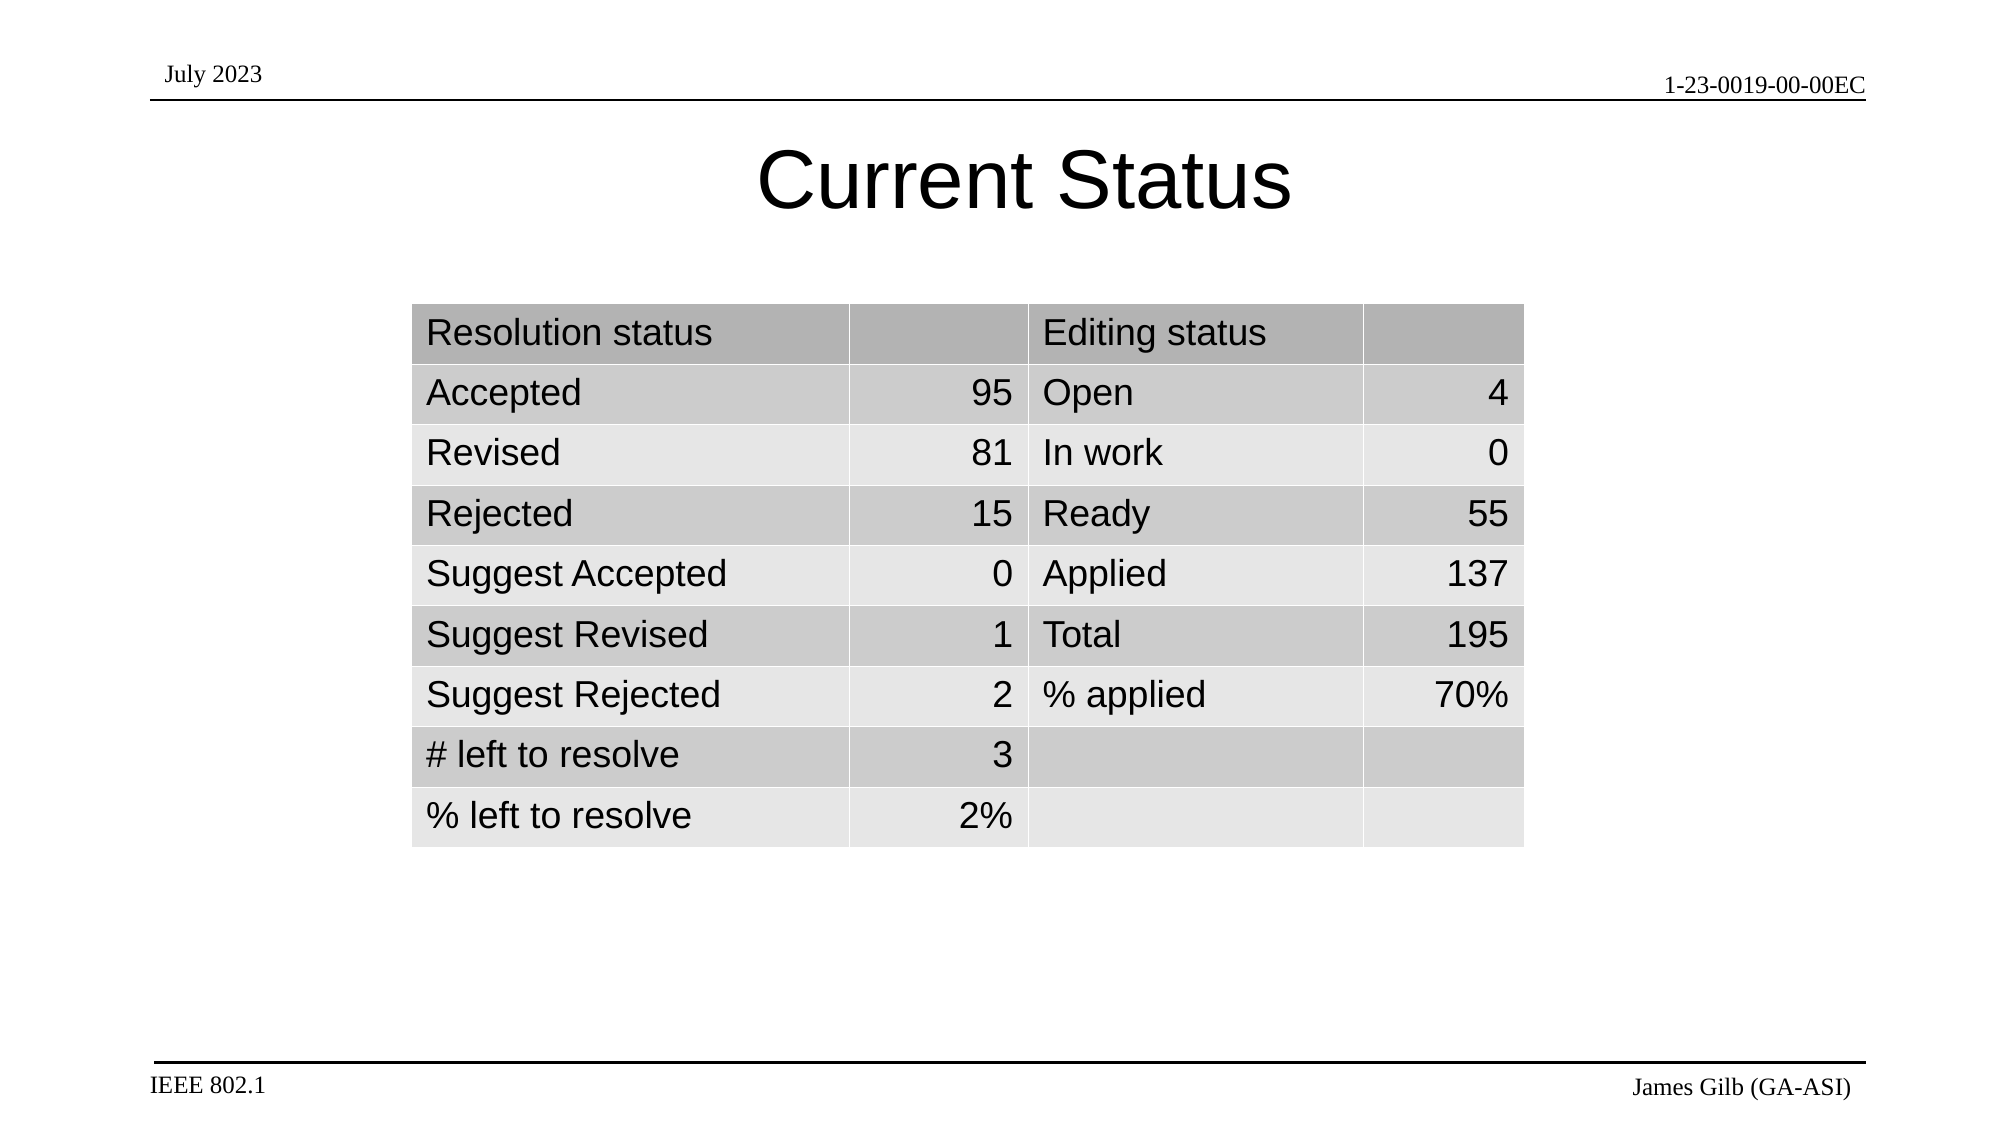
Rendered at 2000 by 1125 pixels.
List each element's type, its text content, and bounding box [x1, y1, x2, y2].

table_cell 1 [850, 606, 1028, 666]
table_cell Ready [1029, 486, 1363, 545]
table_cell 2% [850, 788, 1028, 847]
table_cell 81 [850, 425, 1028, 485]
table_cell 137 [1364, 546, 1524, 605]
table_cell 55 [1364, 486, 1524, 545]
table_cell 15 [850, 486, 1028, 545]
table_cell Total [1029, 606, 1363, 666]
table_cell Revised [412, 425, 849, 485]
table_cell # left to resolve [412, 727, 849, 787]
table_cell 70% [1364, 667, 1524, 726]
table_cell 3 [850, 727, 1028, 787]
table_cell [1029, 788, 1363, 847]
table_cell In work [1029, 425, 1363, 485]
table_cell 195 [1364, 606, 1524, 666]
table_cell 95 [850, 365, 1028, 424]
table_cell Suggest Rejected [412, 667, 849, 726]
table_cell Suggest Accepted [412, 546, 849, 605]
table_cell [1364, 788, 1524, 847]
table_cell 0 [1364, 425, 1524, 485]
table_cell 0 [850, 546, 1028, 605]
table_cell % applied [1029, 667, 1363, 726]
table_header Editing status [1029, 304, 1363, 364]
table_cell Suggest Revised [412, 606, 849, 666]
table_cell Accepted [412, 365, 849, 424]
table_cell 2 [850, 667, 1028, 726]
table_cell Applied [1029, 546, 1363, 605]
table_cell % left to resolve [412, 788, 849, 847]
table_cell [1029, 727, 1363, 787]
table_cell Open [1029, 365, 1363, 424]
title Current Status [149, 112, 1900, 238]
table_header Resolution status [412, 304, 849, 364]
table_cell Rejected [412, 486, 849, 545]
table_cell 4 [1364, 365, 1524, 424]
table_header [1364, 304, 1524, 364]
table_header [850, 304, 1028, 364]
table_cell [1364, 727, 1524, 787]
